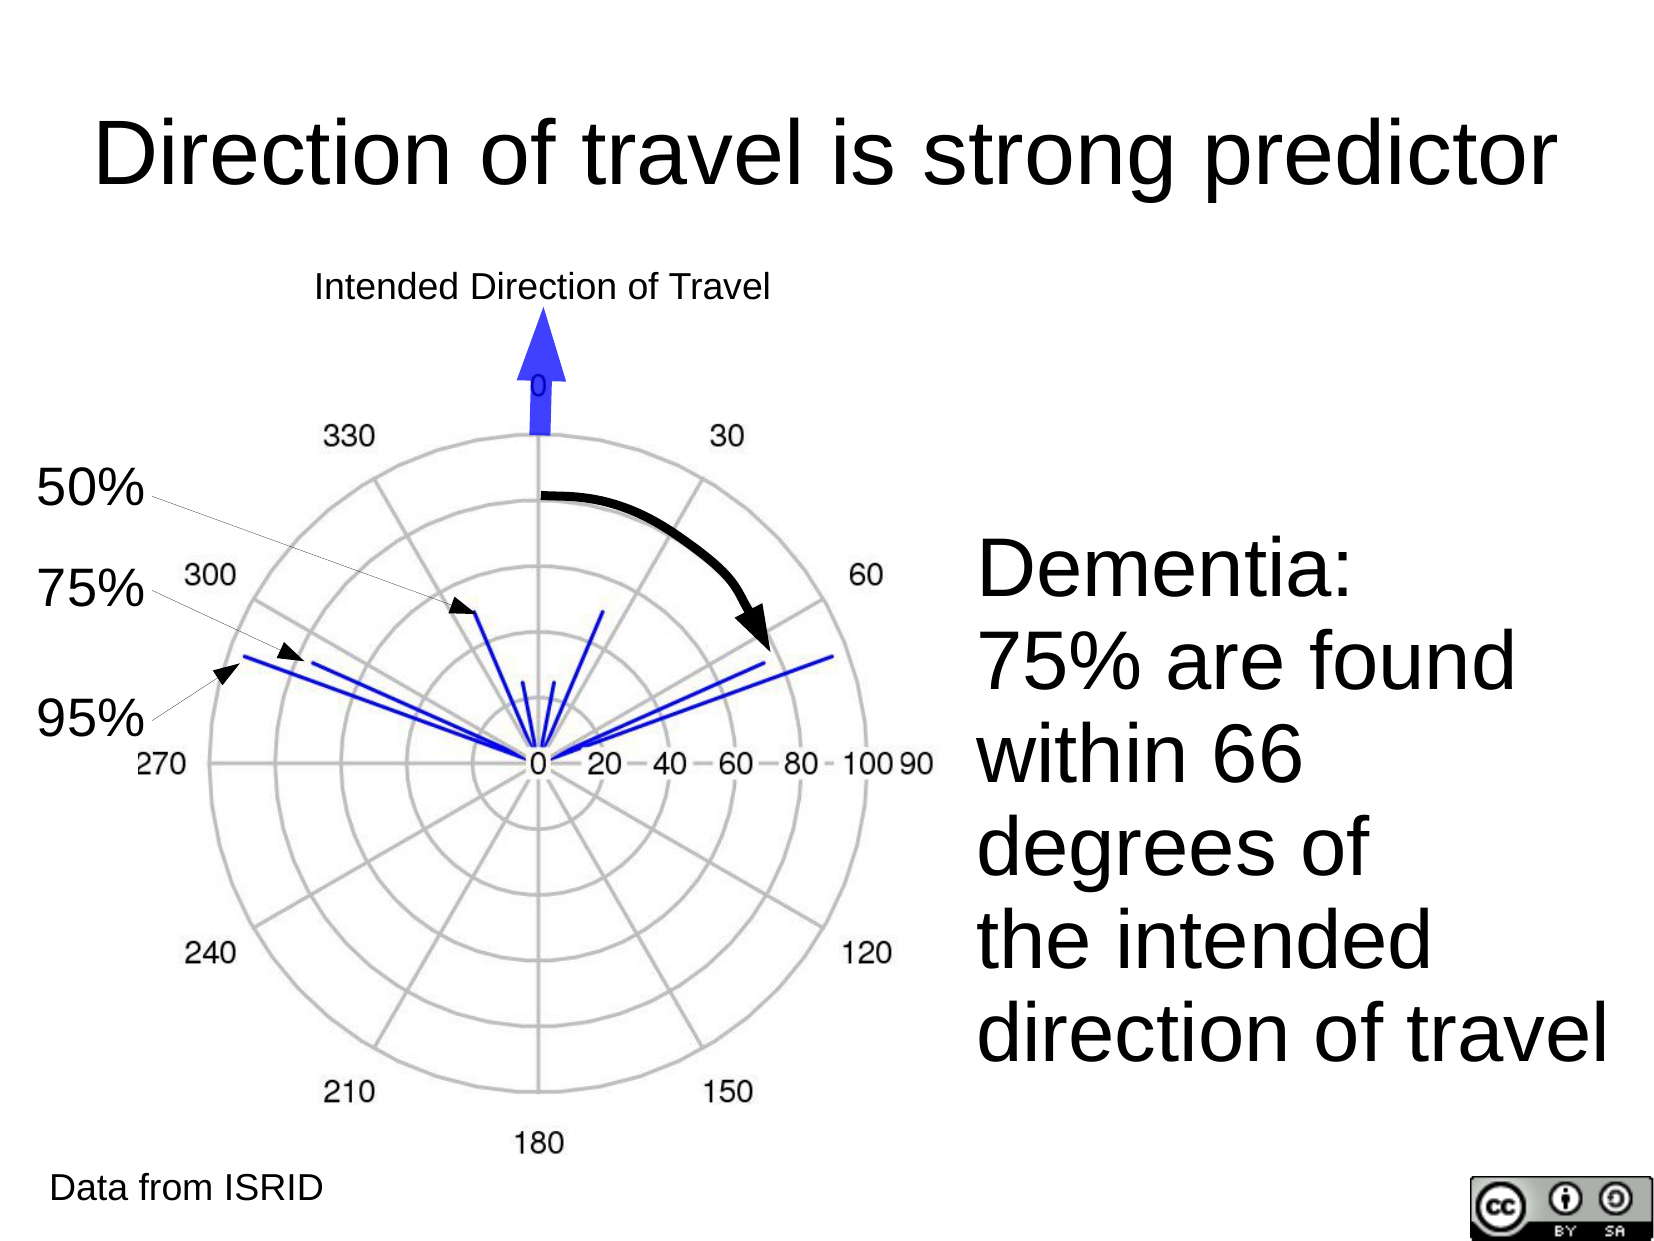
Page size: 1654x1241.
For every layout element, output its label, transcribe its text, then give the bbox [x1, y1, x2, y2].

picture [138, 354, 939, 1155]
picture [1470, 1176, 1654, 1241]
text_box Dementia: 75% are found within 66 degrees of the intended direction of travel [961, 514, 1626, 1088]
text_box 95% [22, 679, 161, 756]
text_box 75% [22, 549, 161, 625]
text_box Data from ISRID [34, 1159, 340, 1217]
text_box Intended Direction of Travel [298, 258, 787, 315]
text_box 50% [22, 449, 161, 525]
title Direction of travel is strong predictor [82, 49, 1571, 257]
